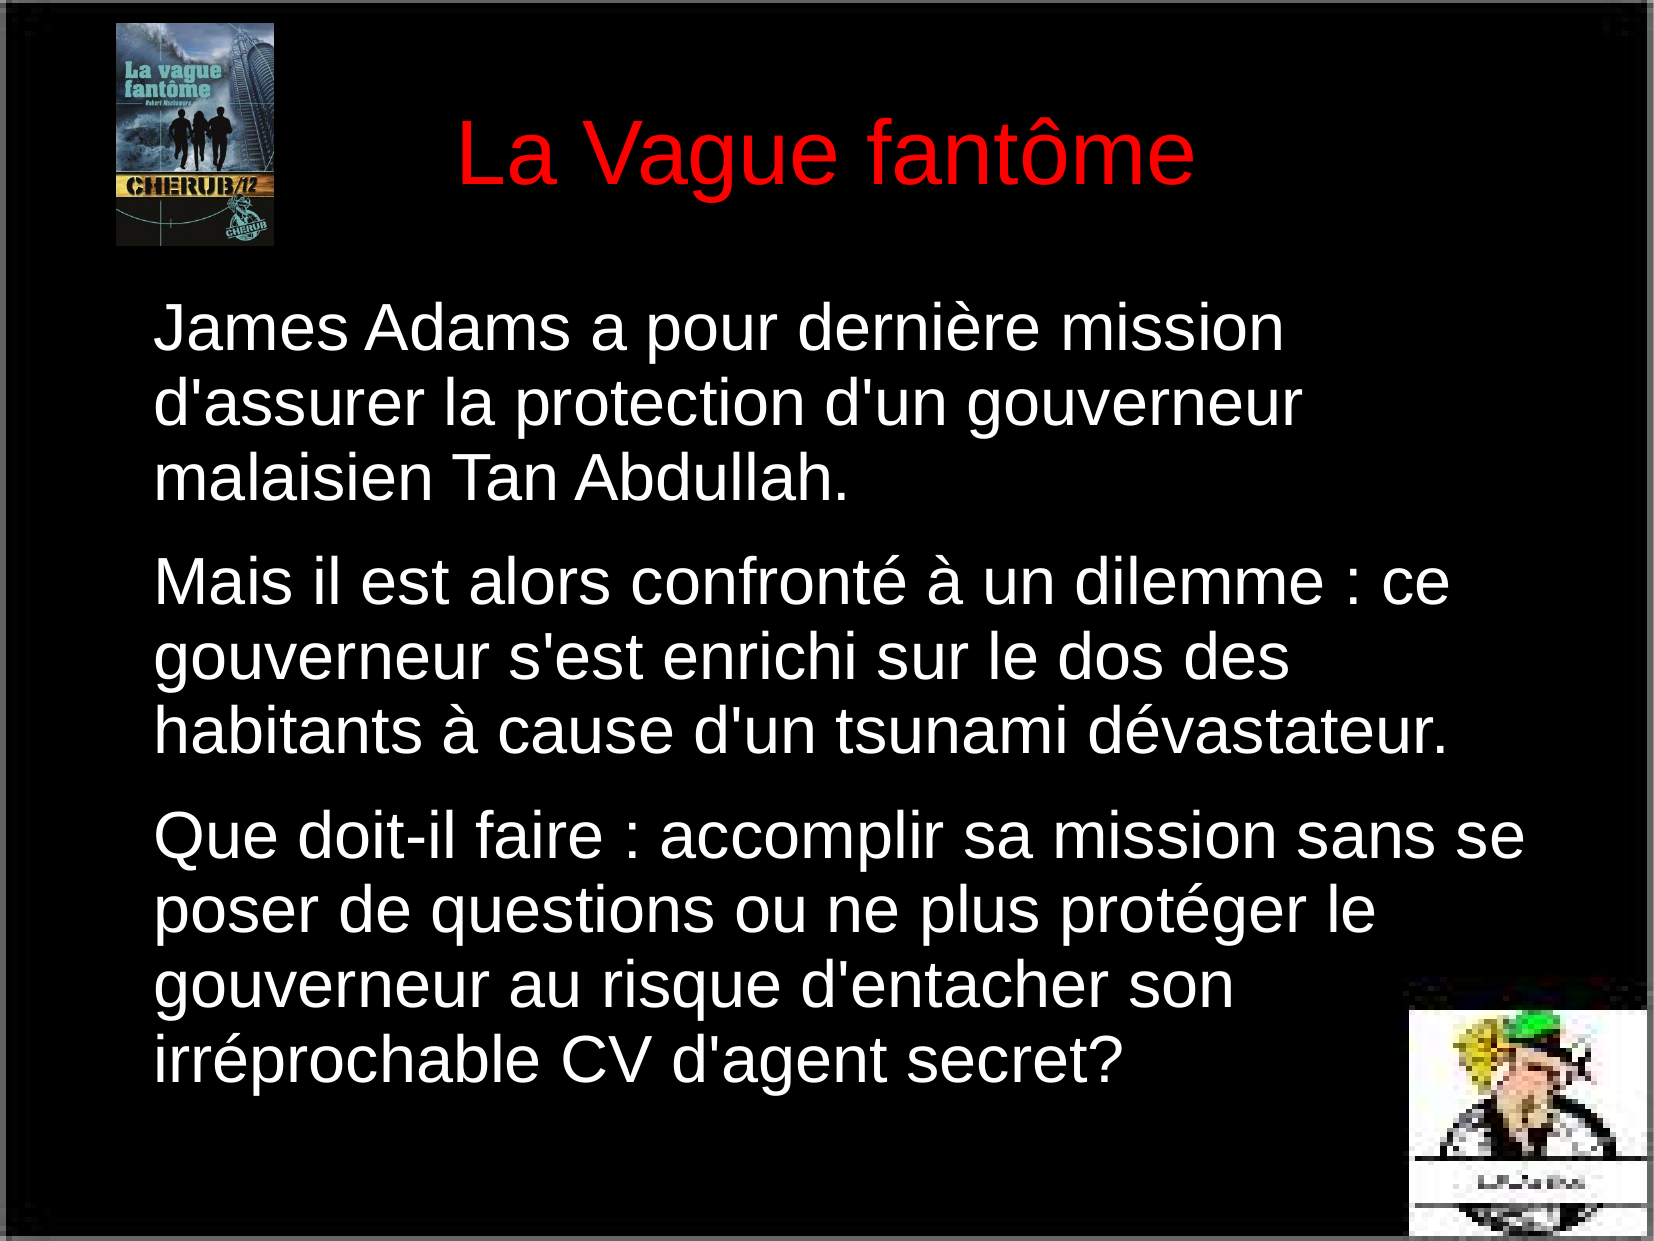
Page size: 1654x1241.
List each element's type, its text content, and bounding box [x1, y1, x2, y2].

list James Adams a pour dernière mission d'assurer la protection d'un gouverneur malaisien Tan Abdullah. Mais il est alors confronté à un dilemme : ce gouverneur s'est enrichi sur le dos des habitants à cause d'un tsunami dévastateur. Que doit-il faire : accomplir sa mission sans se poser de questions ou ne plus protéger le gouverneur au risque d'entacher son irréprochable CV d'agent secret? [82, 290, 1571, 1097]
title La Vague fantôme [82, 49, 1571, 257]
picture [0, 0, 1654, 1241]
